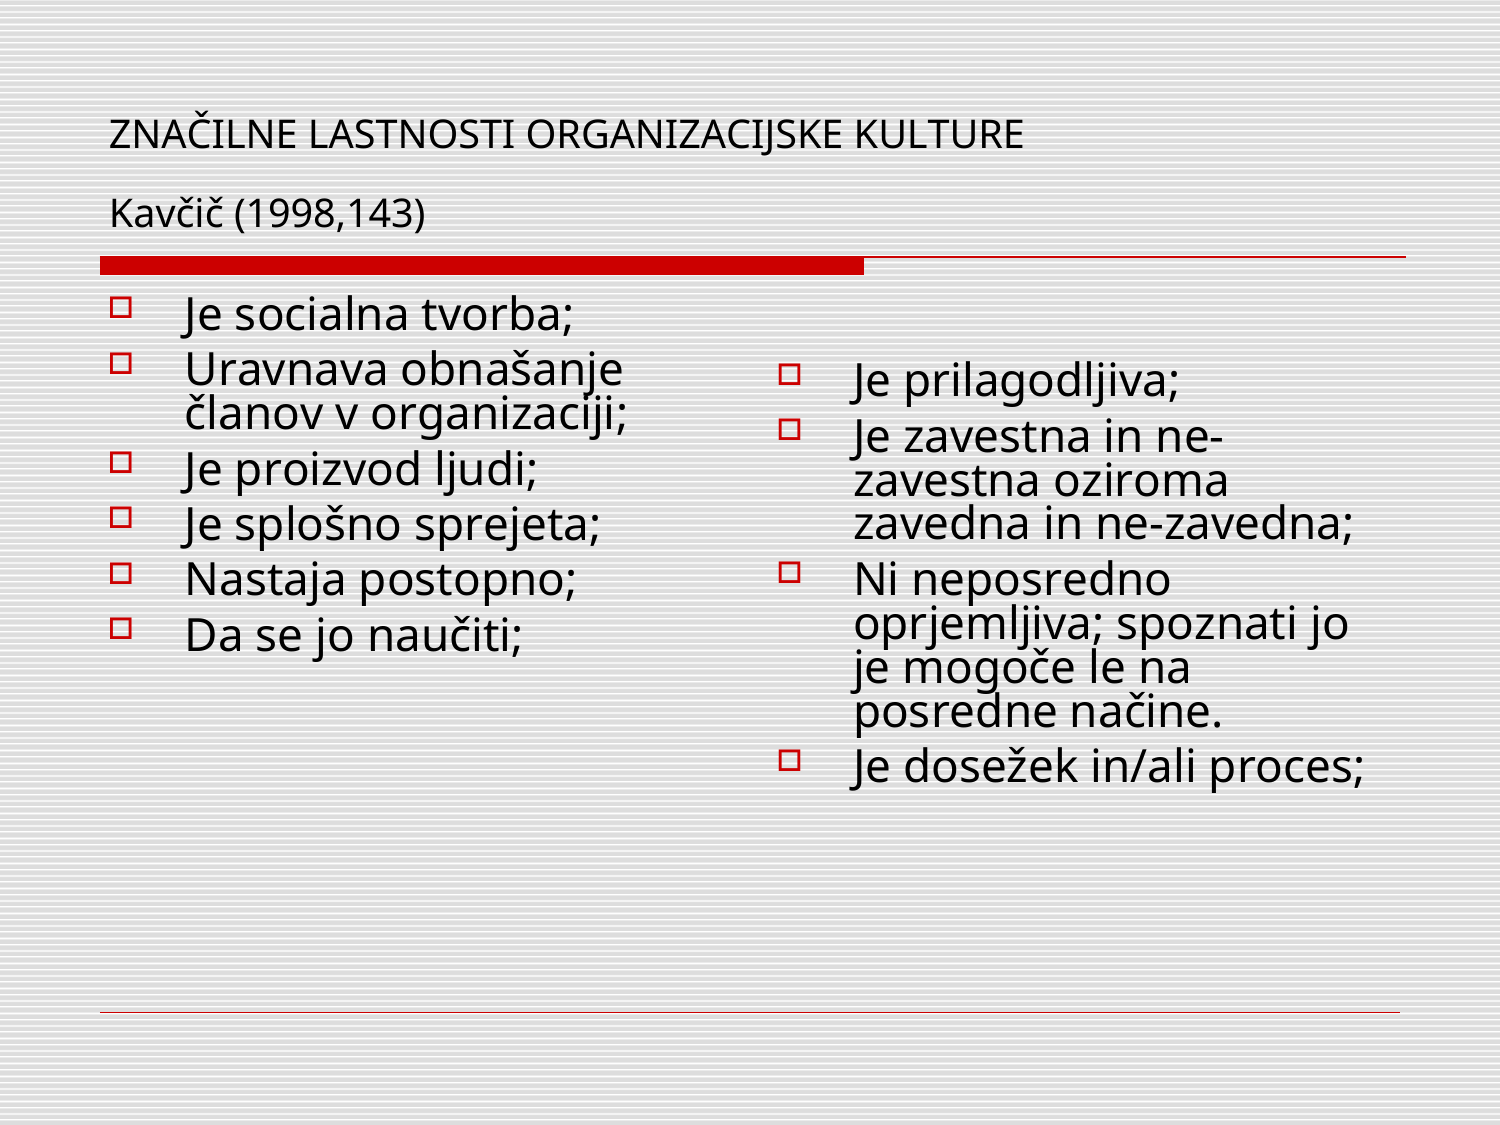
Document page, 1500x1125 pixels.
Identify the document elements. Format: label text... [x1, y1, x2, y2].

title ZNAČILNE LASTNOSTI ORGANIZACIJSKE KULTURE Kavčič (1998,143) [94, 49, 1407, 250]
list Je socialna tvorba; Uravnava obnašanje članov v organizaciji; Je proizvod ljudi; Je splošno sprejeta; Nastaja postopno; Da se jo naučiti; [92, 287, 738, 988]
picture [0, 0, 1500, 1125]
list Je prilagodljiva; Je zavestna in ne-zavestna oziroma zavedna in ne-zavedna; Ni neposredno oprjemljiva; spoznati jo je mogoče le na posredne načine. Je dosežek in/ali proces; [761, 287, 1406, 927]
